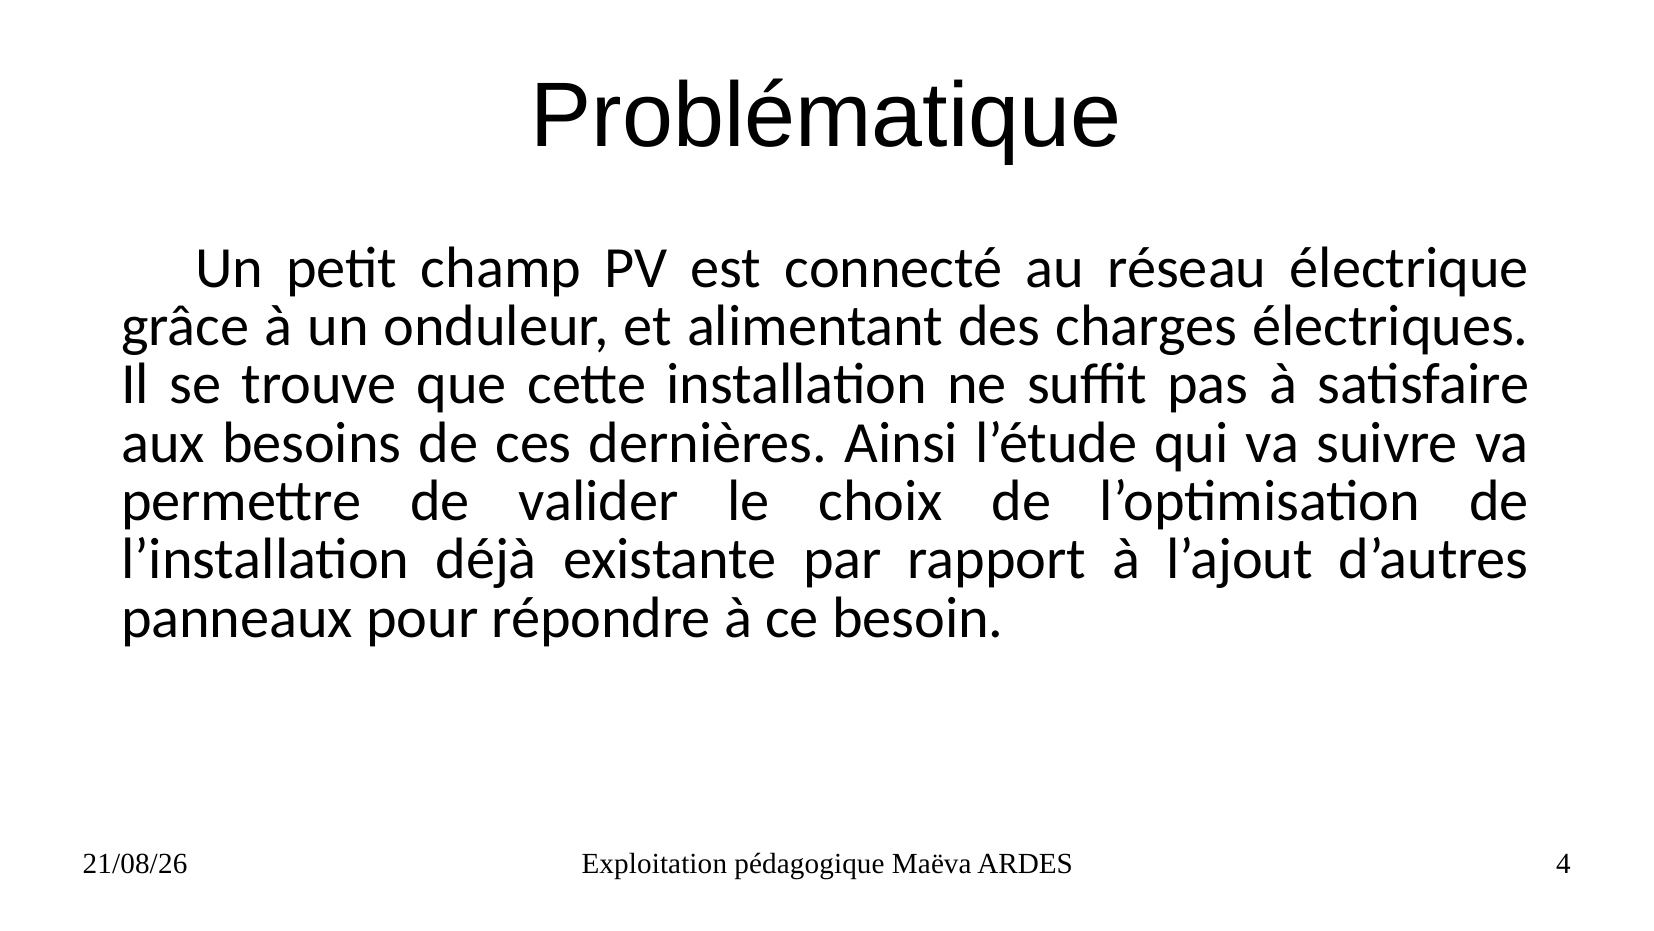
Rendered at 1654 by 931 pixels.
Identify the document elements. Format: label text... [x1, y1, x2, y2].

title Problématique [82, 37, 1571, 193]
text_box Un petit champ PV est connecté au réseau électrique grâce à un onduleur, et alimentant des charges électriques. Il se trouve que cette installation ne suffit pas à satisfaire aux besoins de ces dernières. Ainsi l’étude qui va suivre va permettre de valider le choix de l’optimisation de l’installation déjà existante par rapport à l’ajout d’autres panneaux pour répondre à ce besoin. [106, 236, 1560, 780]
